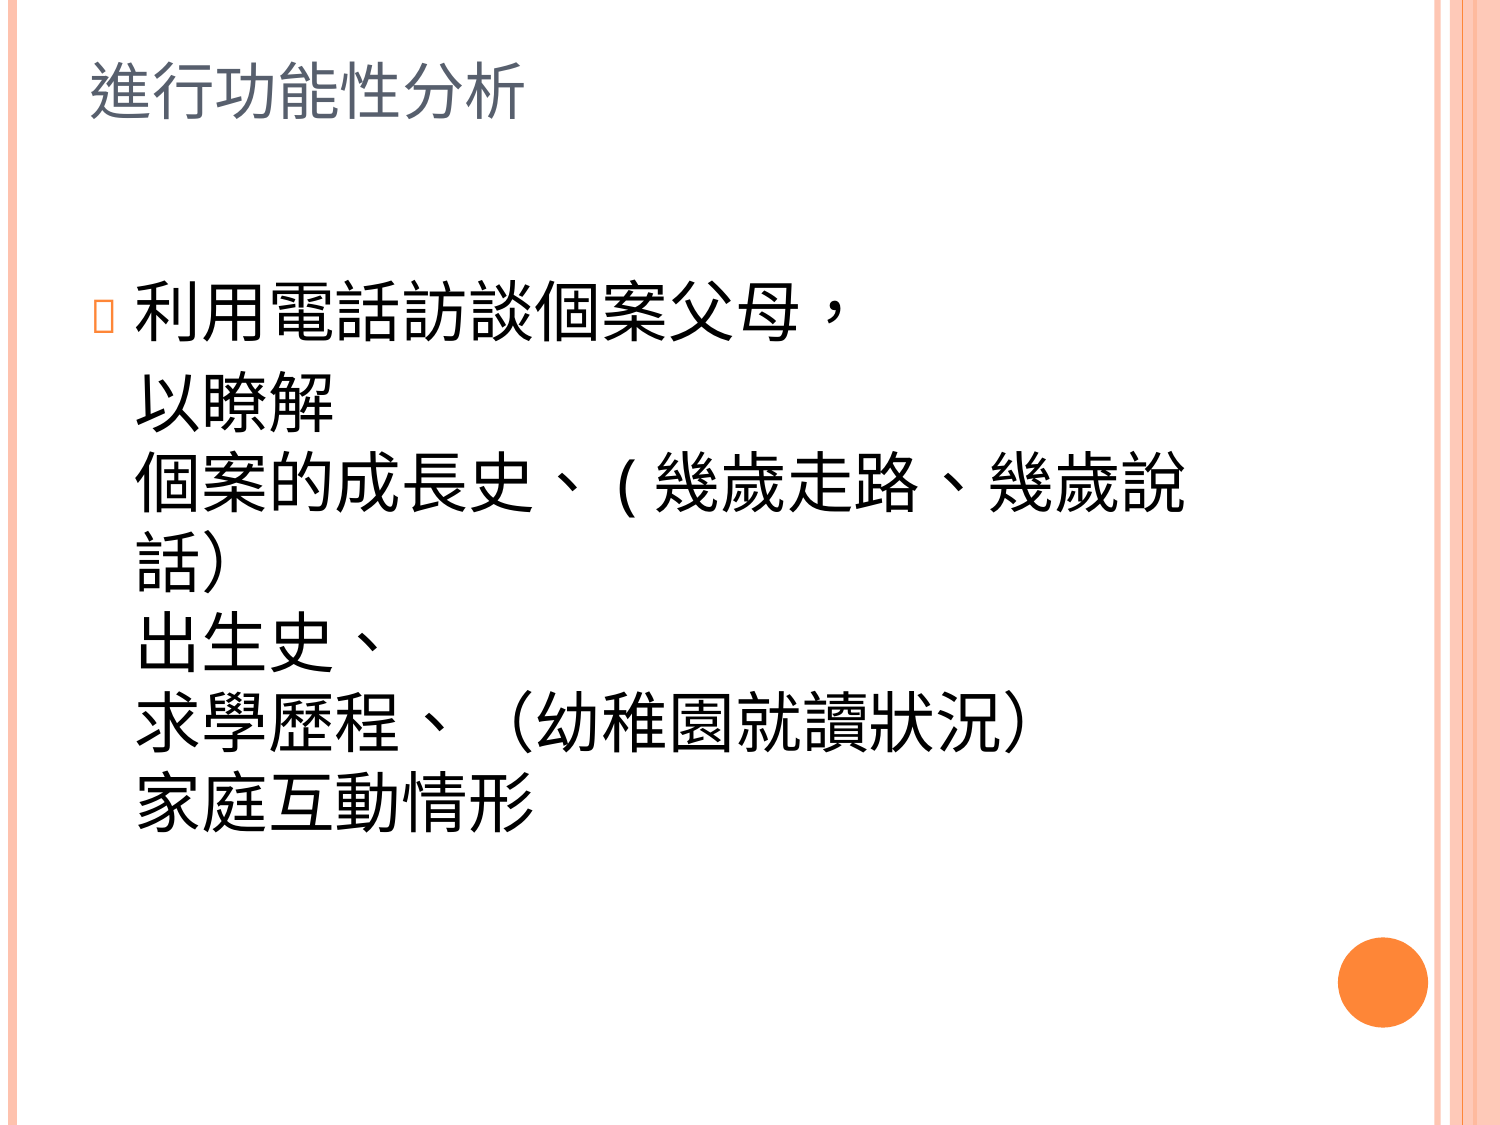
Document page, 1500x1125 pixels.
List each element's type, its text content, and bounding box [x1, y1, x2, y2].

list 利用電話訪談個案父母， 以瞭解 個案的成長史、(幾歲走路、幾歲說話） 出生史、 求學歷程、（幼稚園就讀狀況） 家庭互動情形 [75, 262, 1300, 1062]
title 進行功能性分析 [75, 45, 1300, 233]
